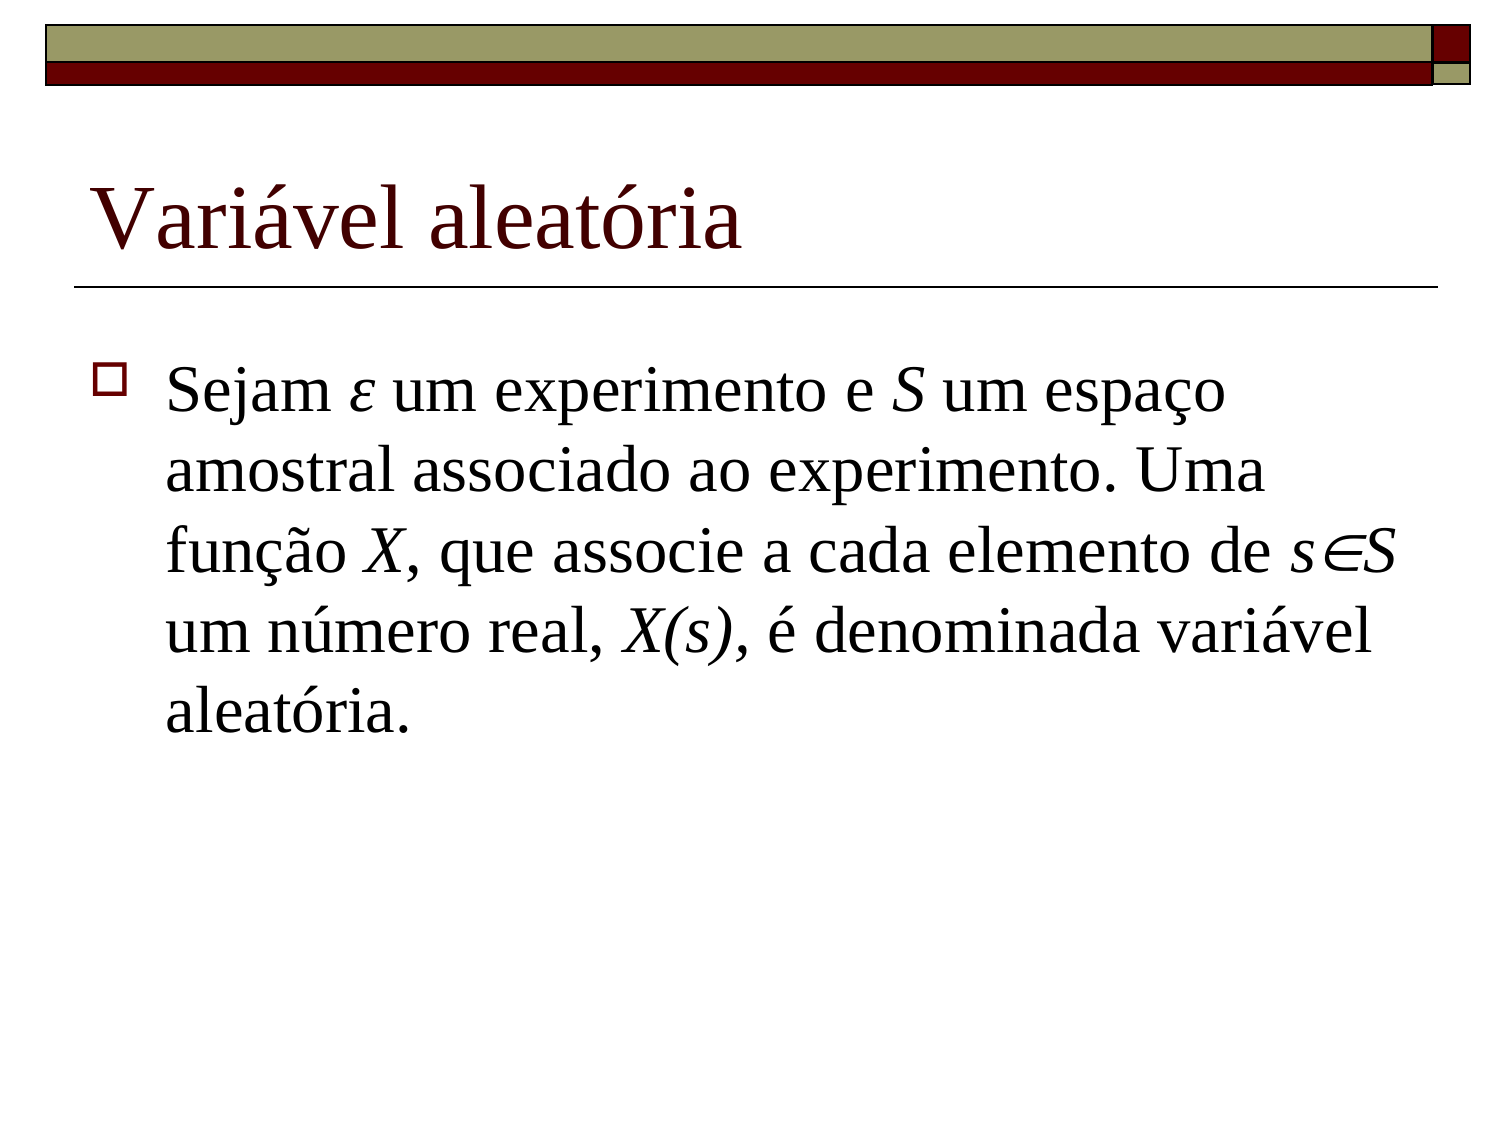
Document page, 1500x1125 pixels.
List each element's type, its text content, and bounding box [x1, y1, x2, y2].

title Variável aleatória [75, 87, 1426, 275]
list Sejam ε um experimento e S um espaço amostral associado ao experimento. Uma função X, que associe a cada elemento de sS um número real, X(s), é denominada variável aleatória. [75, 337, 1426, 1006]
